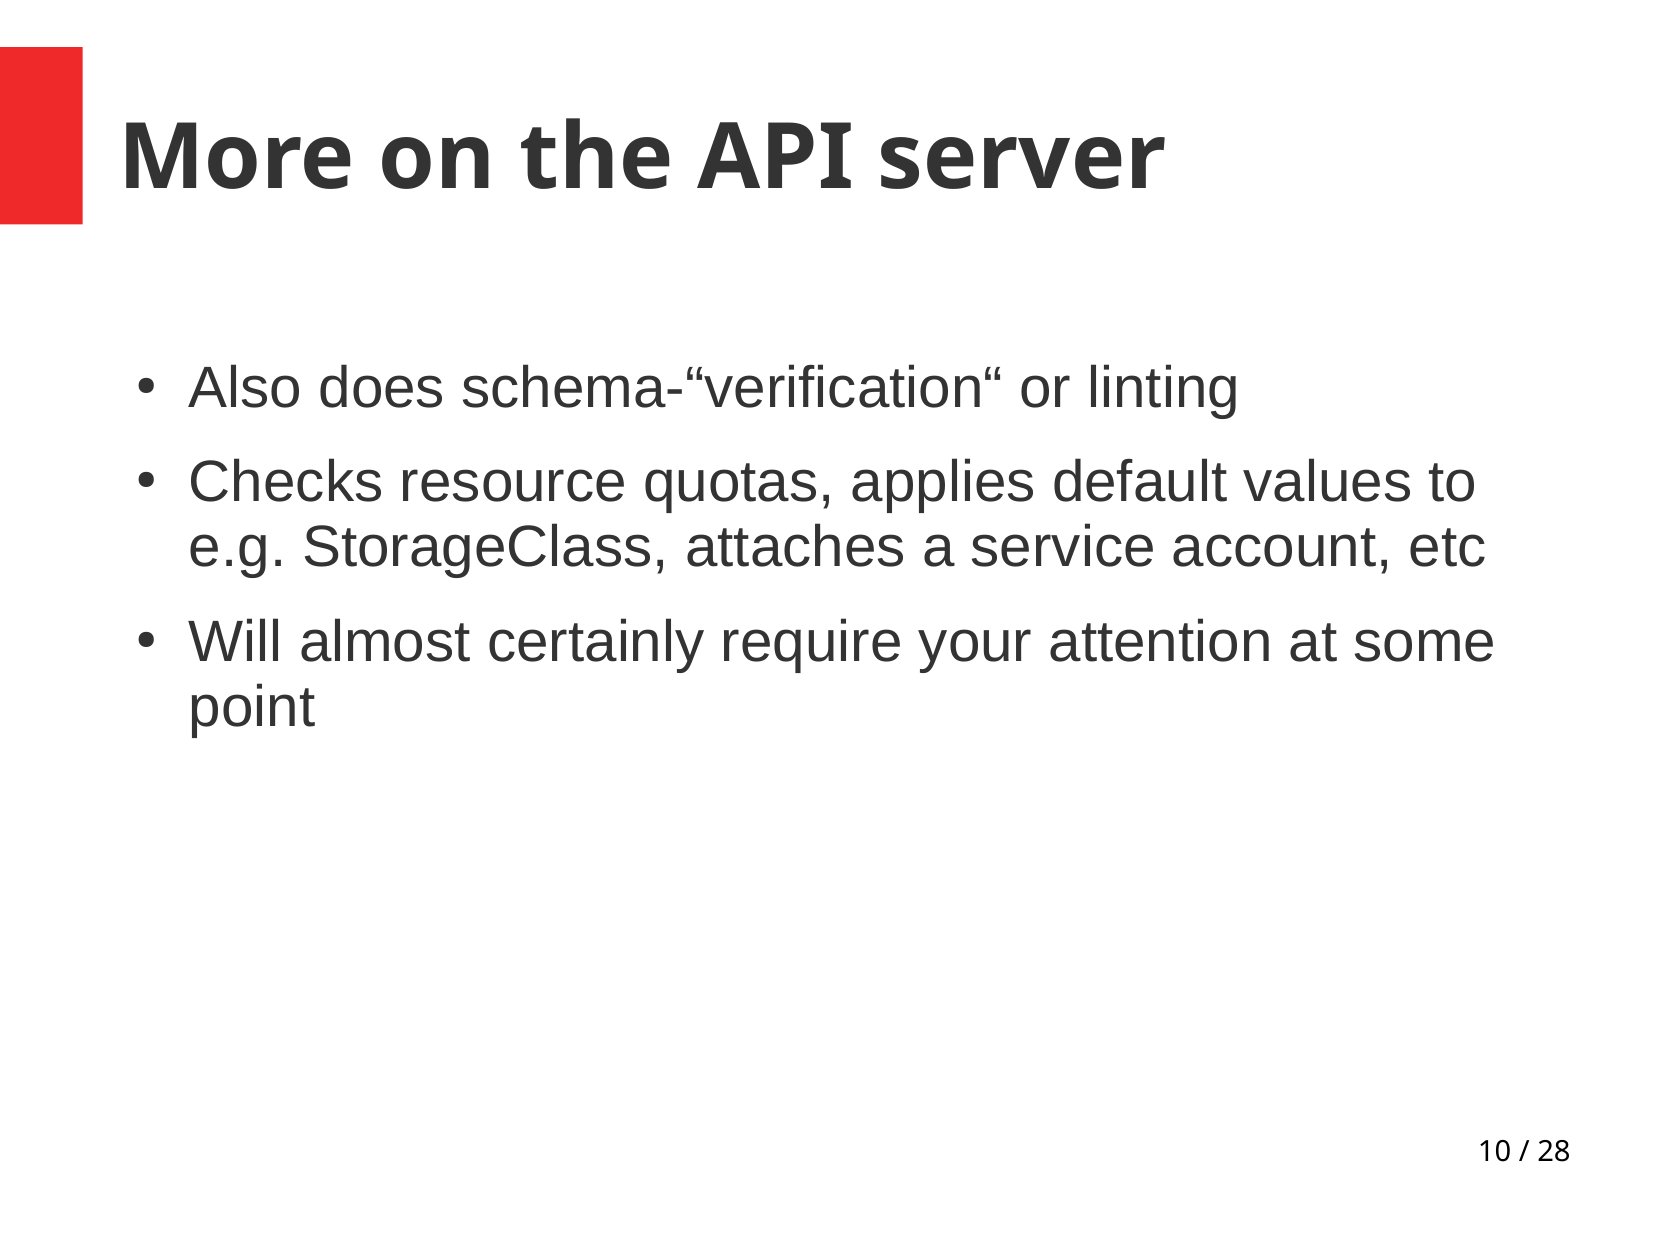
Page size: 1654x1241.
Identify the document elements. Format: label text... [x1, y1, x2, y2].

title More on the API server [118, 49, 1571, 257]
list Also does schema-“verification“ or linting Checks resource quotas, applies default values to e.g. StorageClass, attaches a service account, etc Will almost certainly require your attention at some point [118, 354, 1536, 1074]
